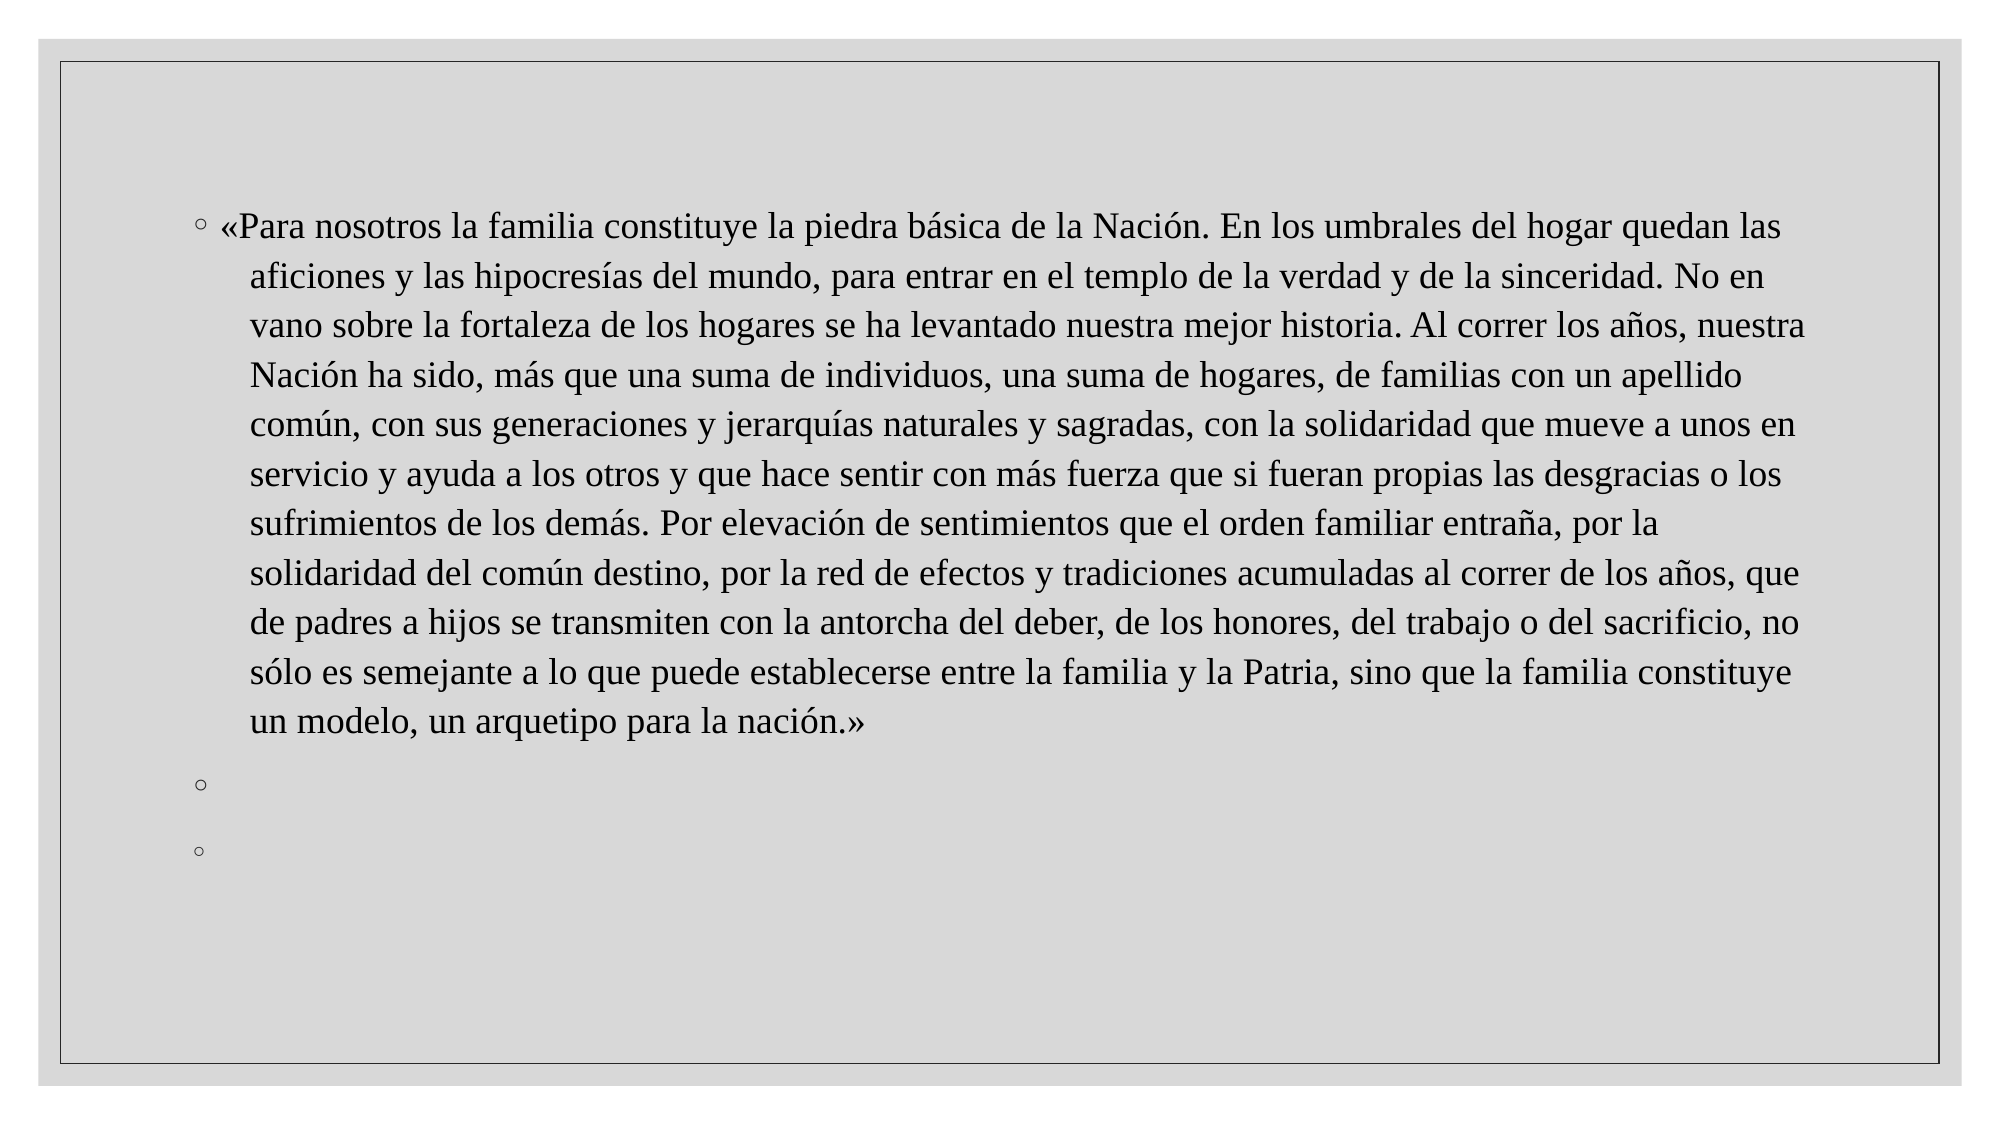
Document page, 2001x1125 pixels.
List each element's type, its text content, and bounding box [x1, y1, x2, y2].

list «Para nosotros la familia constituye la piedra básica de la Nación. En los umbrales del hogar quedan las aficiones y las hipocresías del mundo, para entrar en el templo de la verdad y de la sinceridad. No en vano sobre la fortaleza de los hogares se ha levantado nuestra mejor historia. Al correr los años, nuestra Nación ha sido, más que una suma de individuos, una suma de hogares, de familias con un apellido común, con sus generaciones y jerarquías naturales y sagradas, con la solidaridad que mueve a unos en servicio y ayuda a los otros y que hace sentir con más fuerza que si fueran propias las desgracias o los sufrimientos de los demás. Por elevación de sentimientos que el orden familiar entraña, por la solidaridad del común destino, por la red de efectos y tradiciones acumuladas al correr de los años, que de padres a hijos se transmiten con la antorcha del deber, de los honores, del trabajo o del sacrificio, no sólo es semejante a lo que puede establecerse entre la familia y la Patria, sino que la familia constituye un modelo, un arquetipo para la nación.» [174, 189, 1825, 977]
